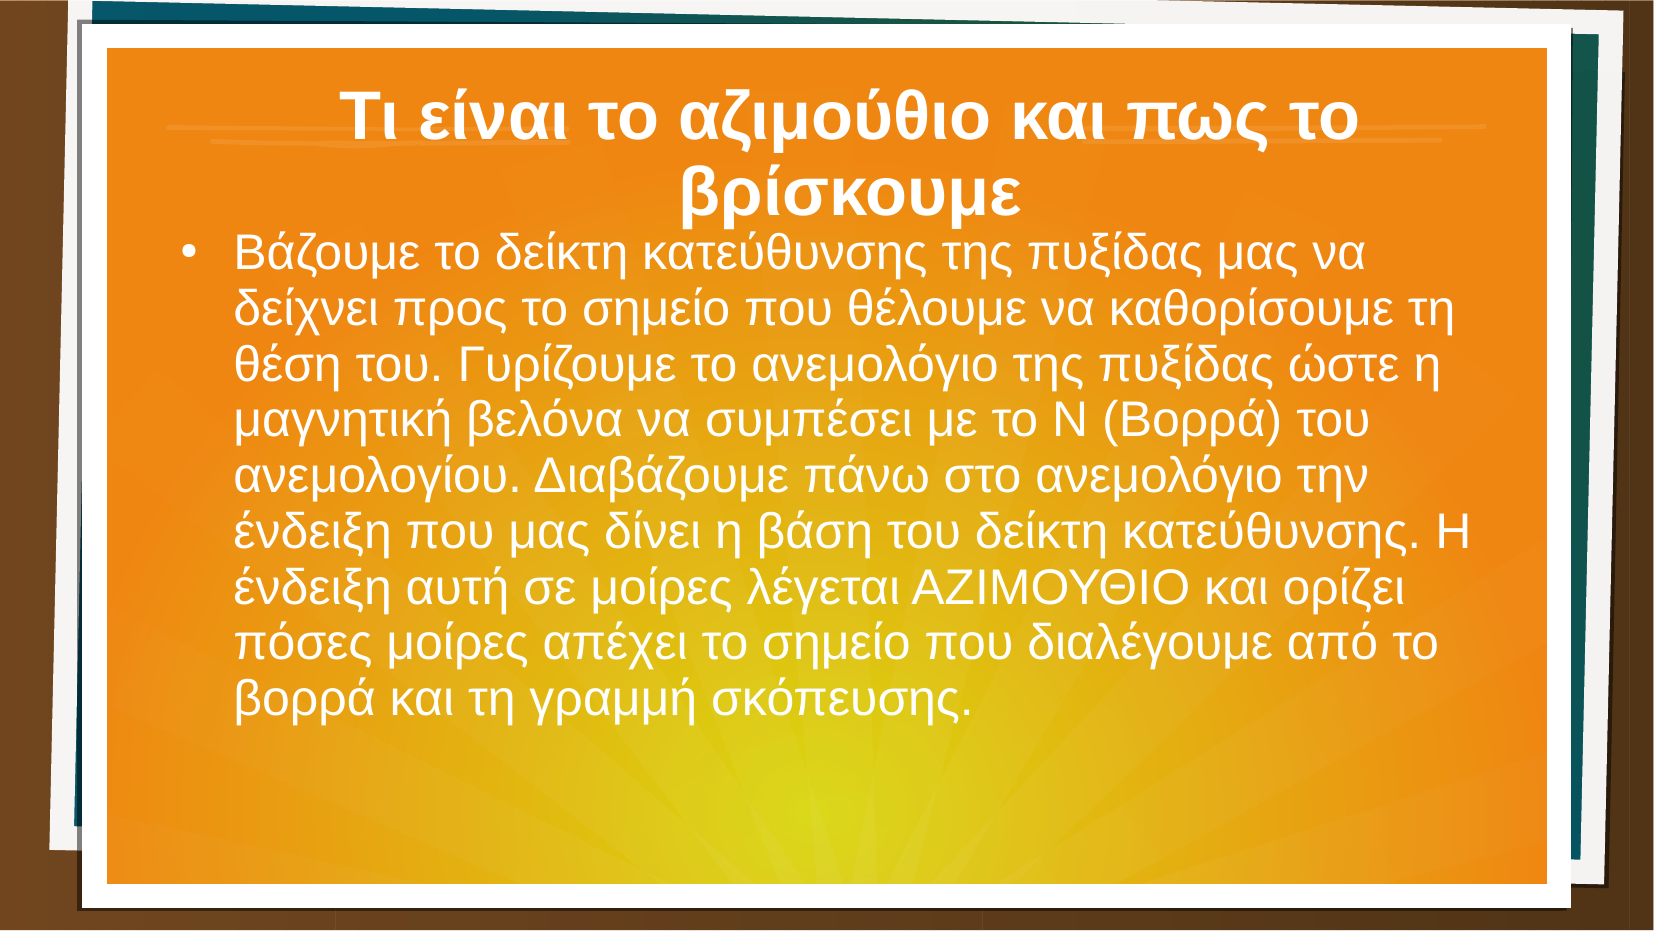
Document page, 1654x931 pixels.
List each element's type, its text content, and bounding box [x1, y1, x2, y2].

title Τι είναι το αζιμούθιο και πως το βρίσκουμε [248, 59, 1453, 224]
list Βάζουμε το δείκτη κατεύθυνσης της πυξίδας μας να δείχνει προς το σημείο που θέλουμε να καθορίσουμε τη θέση του. Γυρίζουμε το ανεμολόγιο της πυξίδας ώστε η μαγνητική βελόνα να συμπέσει με το Ν (Βορρά) του ανεμολογίου. Διαβάζουμε πάνω στο ανεμολόγιο την ένδειξη που μας δίνει η βάση του δείκτη κατεύθυνσης. Η ένδειξη αυτή σε μοίρες λέγεται ΑΖΙΜΟΥΘΙΟ και ορίζει πόσες μοίρες απέχει το σημείο που διαλέγουμε από το βορρά και τη γραμμή σκόπευσης. [162, 224, 1492, 815]
